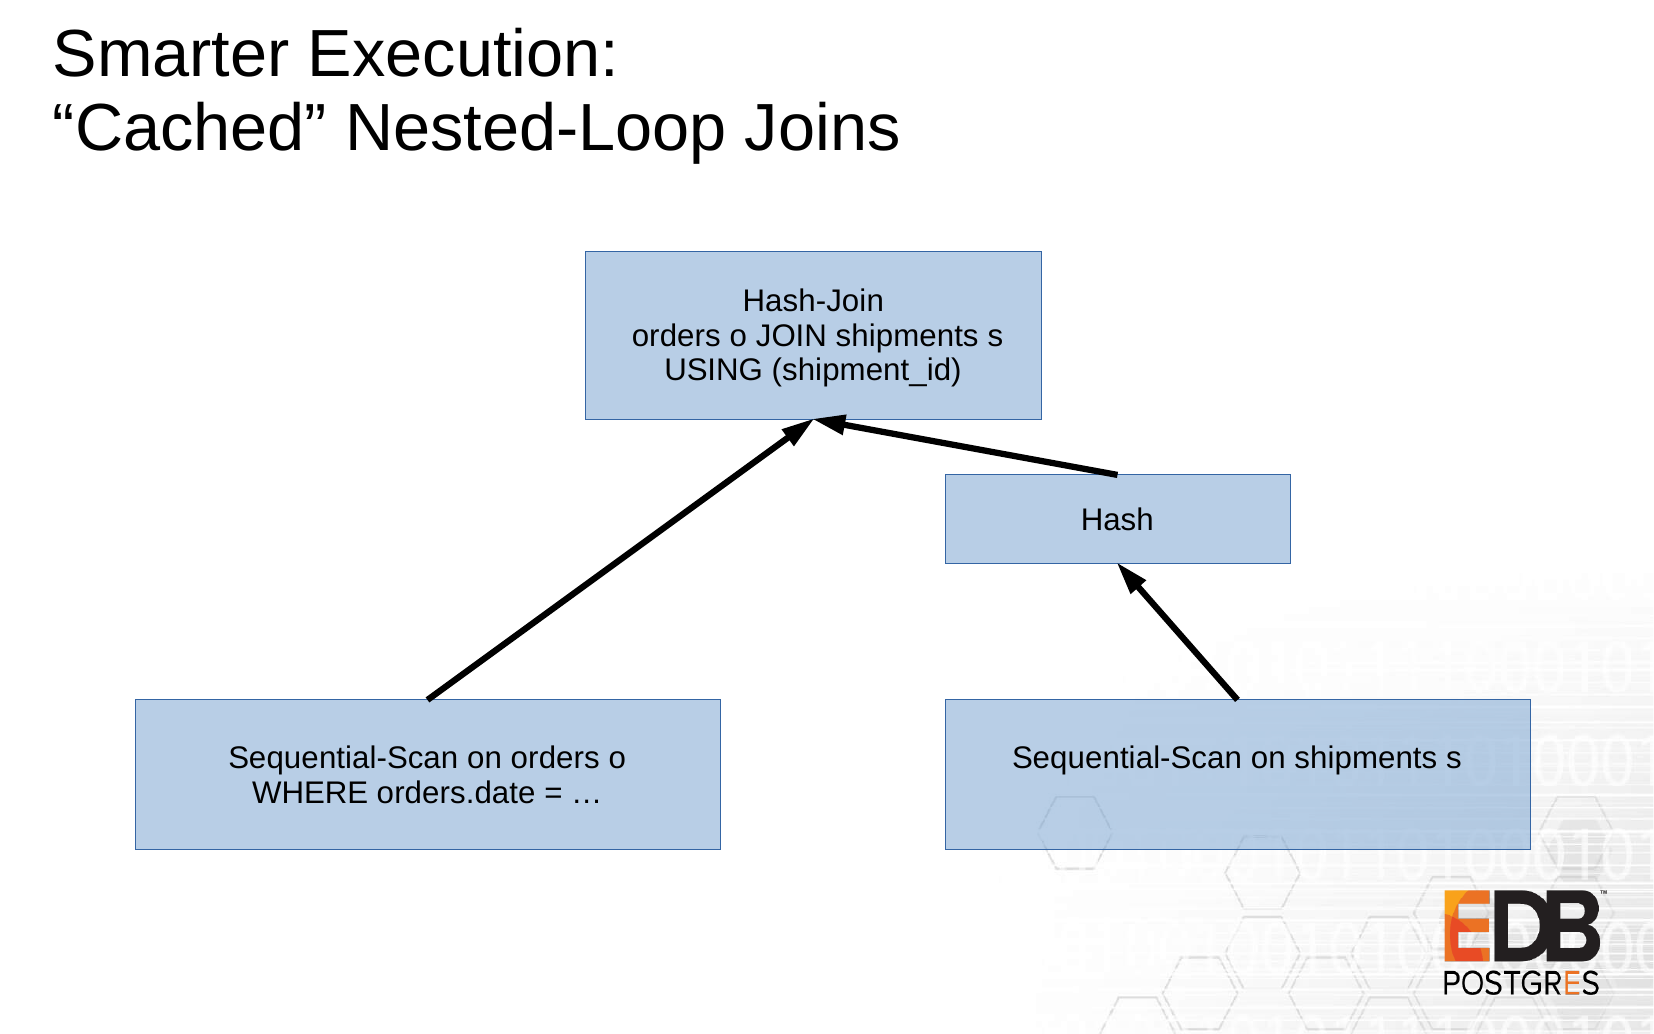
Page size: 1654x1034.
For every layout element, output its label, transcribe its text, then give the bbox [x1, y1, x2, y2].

text_box Sequential-Scan on shipments s [945, 699, 1531, 850]
text_box Hash-Join orders o JOIN shipments s USING (shipment_id) [585, 251, 1042, 420]
title Smarter Execution: “Cached” Nested-Loop Joins [52, 15, 1318, 166]
picture [0, 0, 1654, 1034]
text_box Hash [945, 474, 1291, 564]
text_box Sequential-Scan on orders o WHERE orders.date = … [135, 699, 721, 850]
